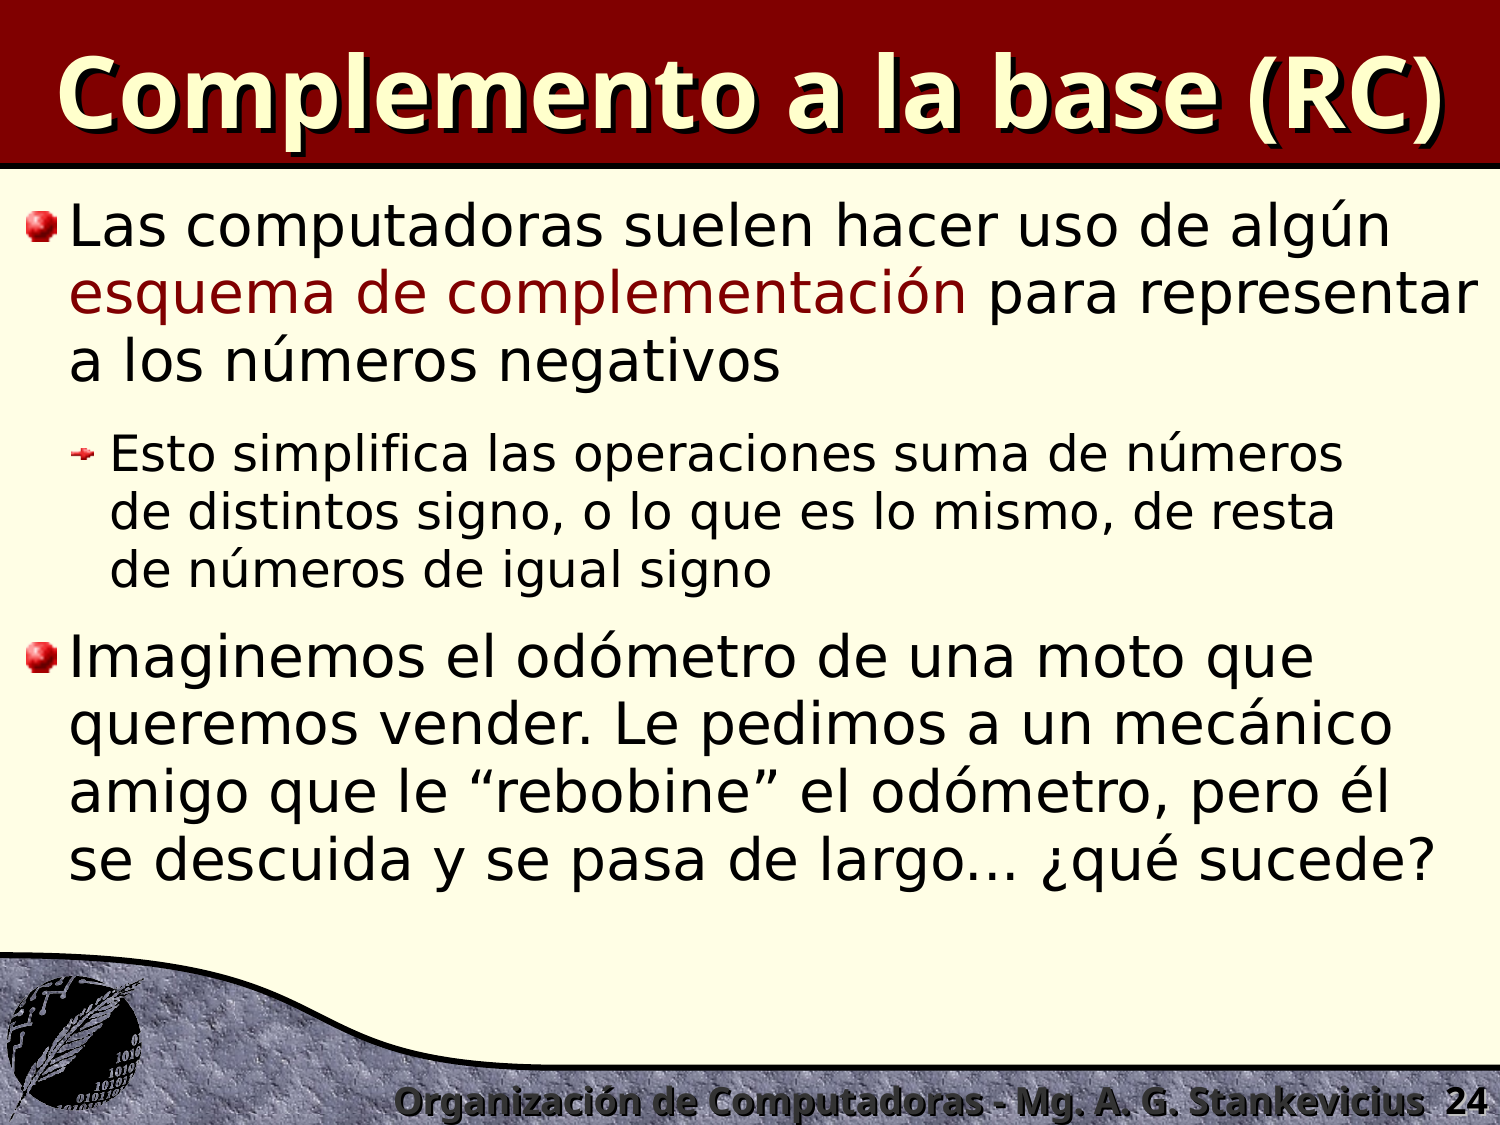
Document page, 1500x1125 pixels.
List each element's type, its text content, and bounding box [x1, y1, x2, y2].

picture [0, 959, 1500, 1125]
picture [448, 1100, 455, 1110]
list Las computadoras suelen hacer uso de algún esquema de complementación para representar a los números negativos Esto simplifica las operaciones suma de números de distintos signo, o lo que es lo mismo, de resta de números de igual signo Imaginemos el odómetro de una moto que queremos vender. Le pedimos a un mecánico amigo que le “rebobine” el odómetro, pero él se descuida y se pasa de largo... ¿qué sucede? [11, 192, 1486, 935]
title Complemento a la base (RC) [15, 5, 1485, 160]
picture [802, 1100, 806, 1110]
picture [1058, 1100, 1065, 1110]
